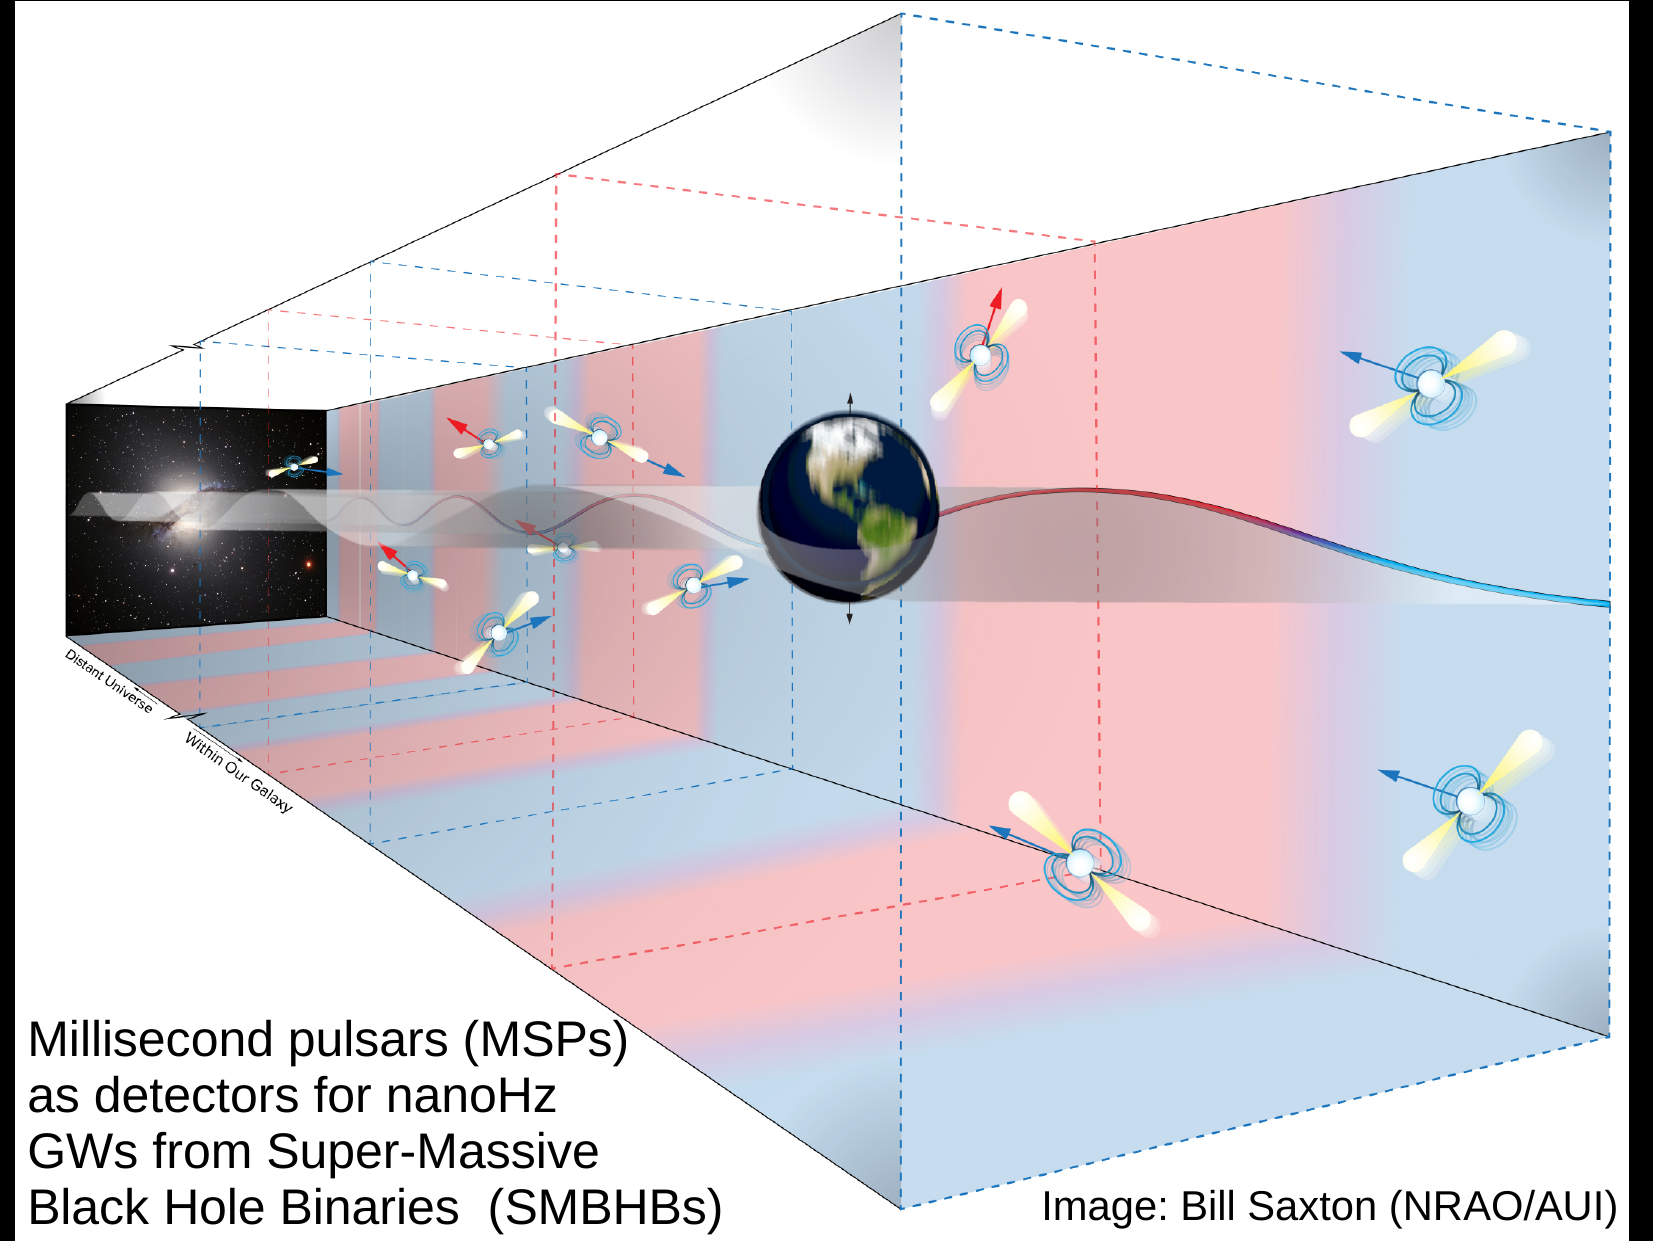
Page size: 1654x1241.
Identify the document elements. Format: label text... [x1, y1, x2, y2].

text_box Image: Bill Saxton (NRAO/AUI) [1041, 1182, 1619, 1230]
picture [15, 1, 1629, 1241]
text_box Millisecond pulsars (MSPs) as detectors for nanoHz GWs from Super-Massive Black Hole Binaries (SMBHBs) [27, 1010, 725, 1236]
